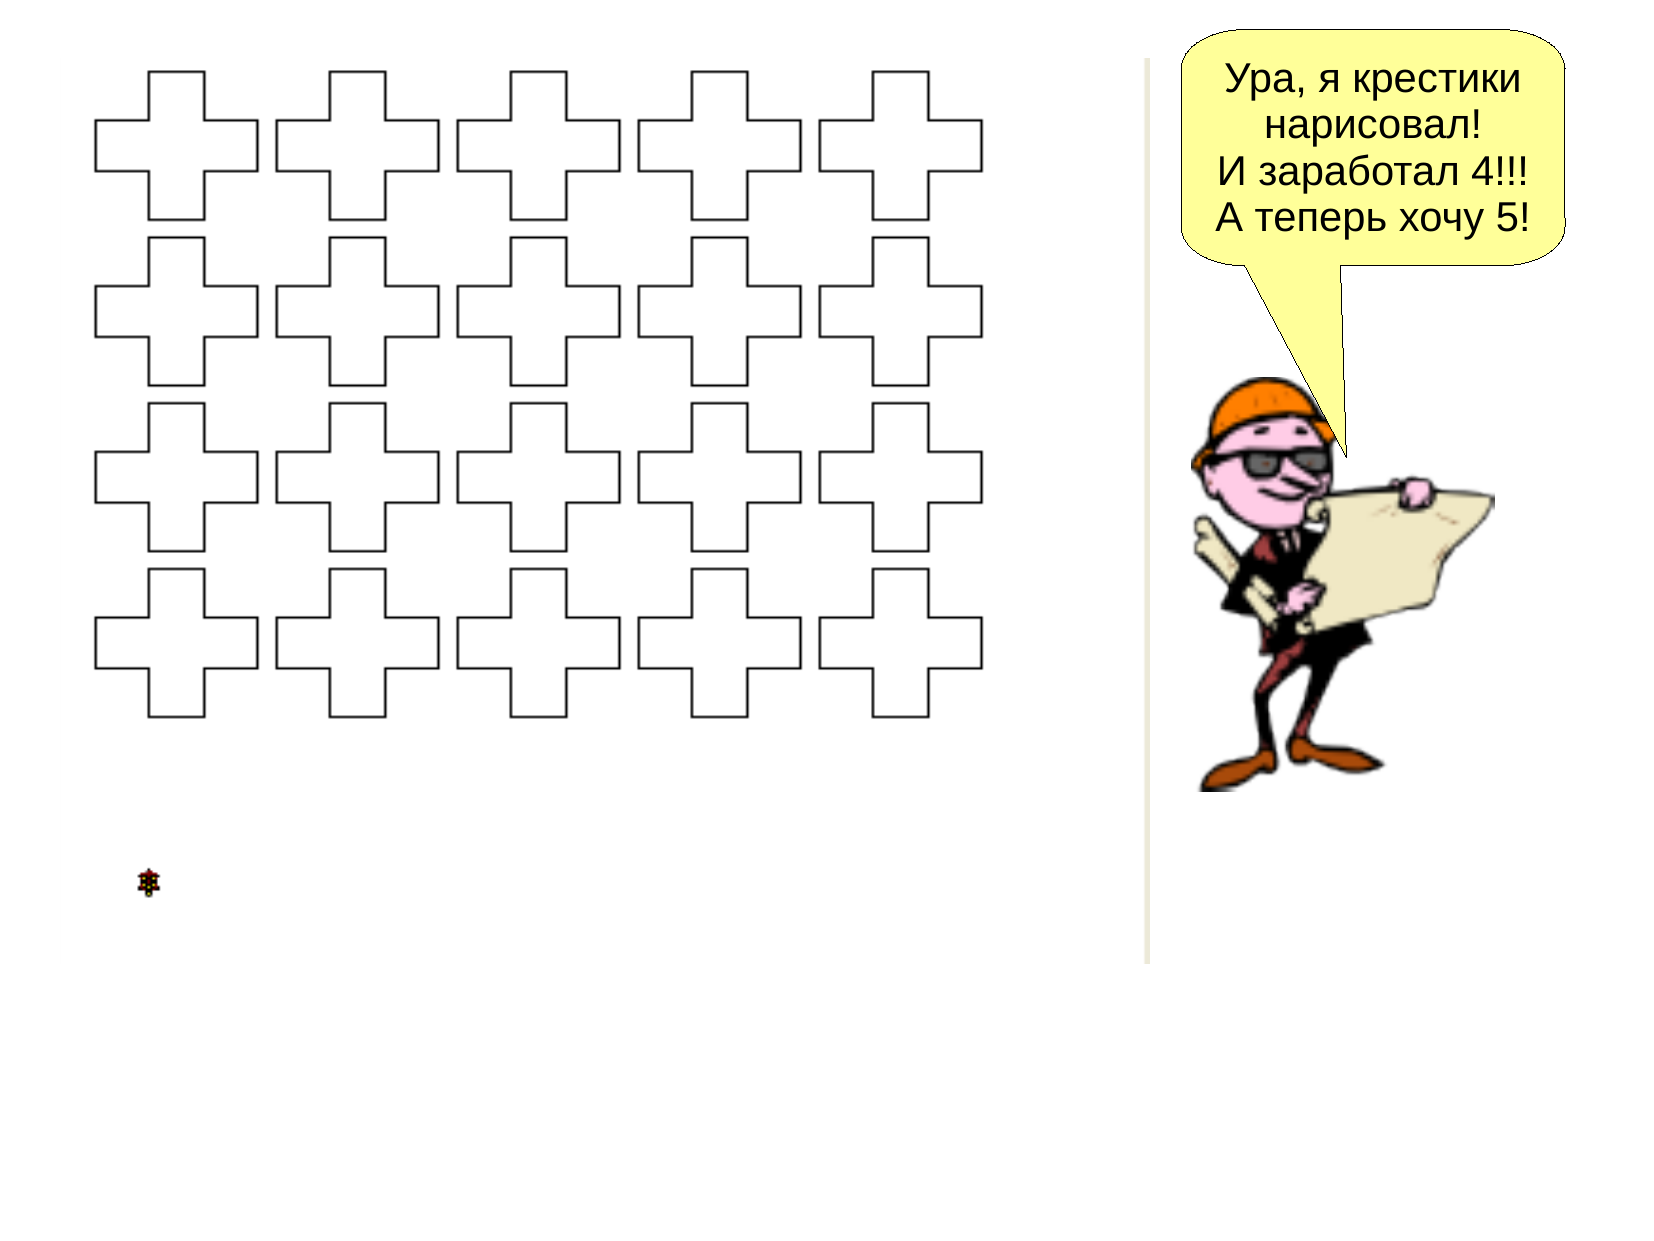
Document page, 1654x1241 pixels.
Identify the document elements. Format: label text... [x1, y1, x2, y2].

picture [1191, 377, 1495, 792]
text_box Ура, я крестики нарисовал! И заработал 4!!! А теперь хочу 5! [1181, 29, 1566, 458]
picture [59, 58, 1150, 964]
